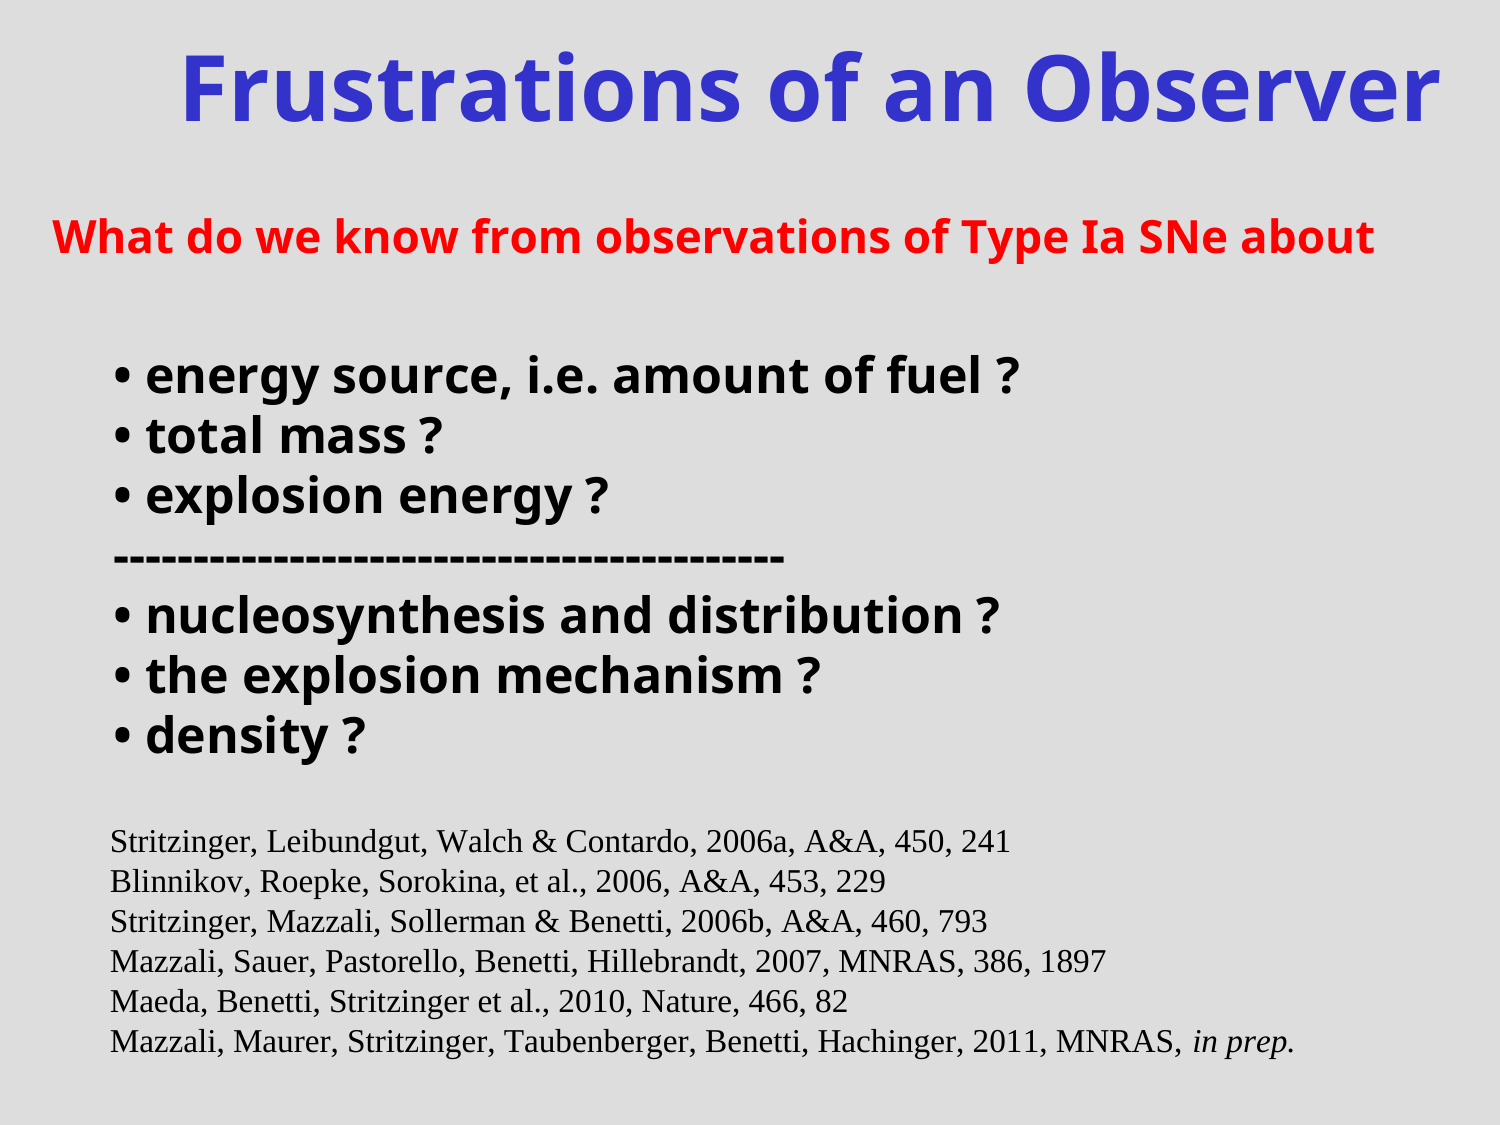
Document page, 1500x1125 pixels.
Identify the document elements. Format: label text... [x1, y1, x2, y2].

text_box Stritzinger, Leibundgut, Walch & Contardo, 2006a, A&A, 450, 241 Blinnikov, Roepke, Sorokina, et al., 2006, A&A, 453, 229 Stritzinger, Mazzali, Sollerman & Benetti, 2006b, A&A, 460, 793 Mazzali, Sauer, Pastorello, Benetti, Hillebrandt, 2007, MNRAS, 386, 1897 Maeda, Benetti, Stritzinger et al., 2010, Nature, 466, 82 Mazzali, Maurer, Stritzinger, Taubenberger, Benetti, Hachinger, 2011, MNRAS, in prep. [94, 811, 1463, 1067]
text_box What do we know from observations of Type Ia SNe about [37, 200, 1463, 271]
text_box Frustrations of an Observer [150, 28, 1473, 150]
text_box • energy source, i.e. amount of fuel ? • total mass ? • explosion energy ? ------------------------------------------ • nucleosynthesis and distribution ? • the explosion mechanism ? • density ? [98, 335, 1229, 771]
